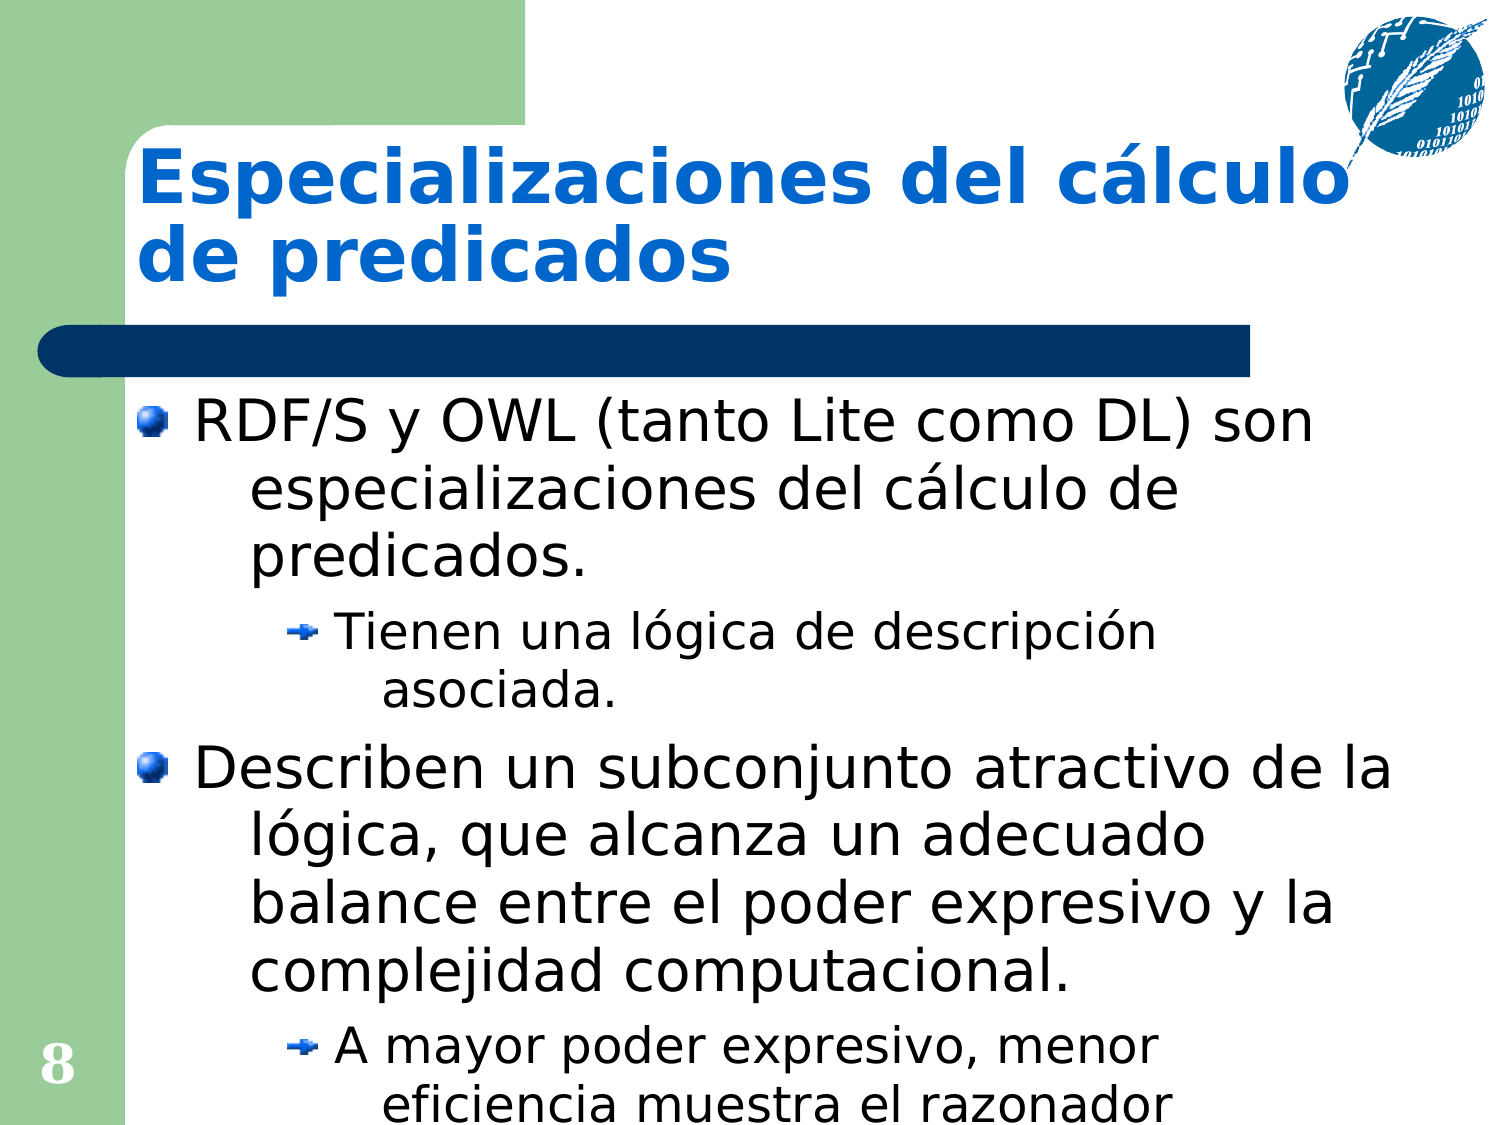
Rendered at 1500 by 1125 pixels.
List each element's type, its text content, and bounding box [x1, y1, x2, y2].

picture [1416, 140, 1425, 149]
picture [1427, 138, 1431, 148]
picture [1433, 139, 1440, 147]
picture [1436, 127, 1450, 136]
title Especializaciones del cálculo de predicados [136, 135, 1414, 302]
picture [1341, 15, 1487, 172]
list RDF/S y OWL (tanto Lite como DL) son especializaciones del cálculo de predicados. Tienen una lógica de descripción asociada. Describen un subconjunto atractivo de la lógica, que alcanza un adecuado balance entre el poder expresivo y la complejidad computacional. A mayor poder expresivo, menor eficiencia muestra el razonador automático asociado. [137, 387, 1400, 1076]
